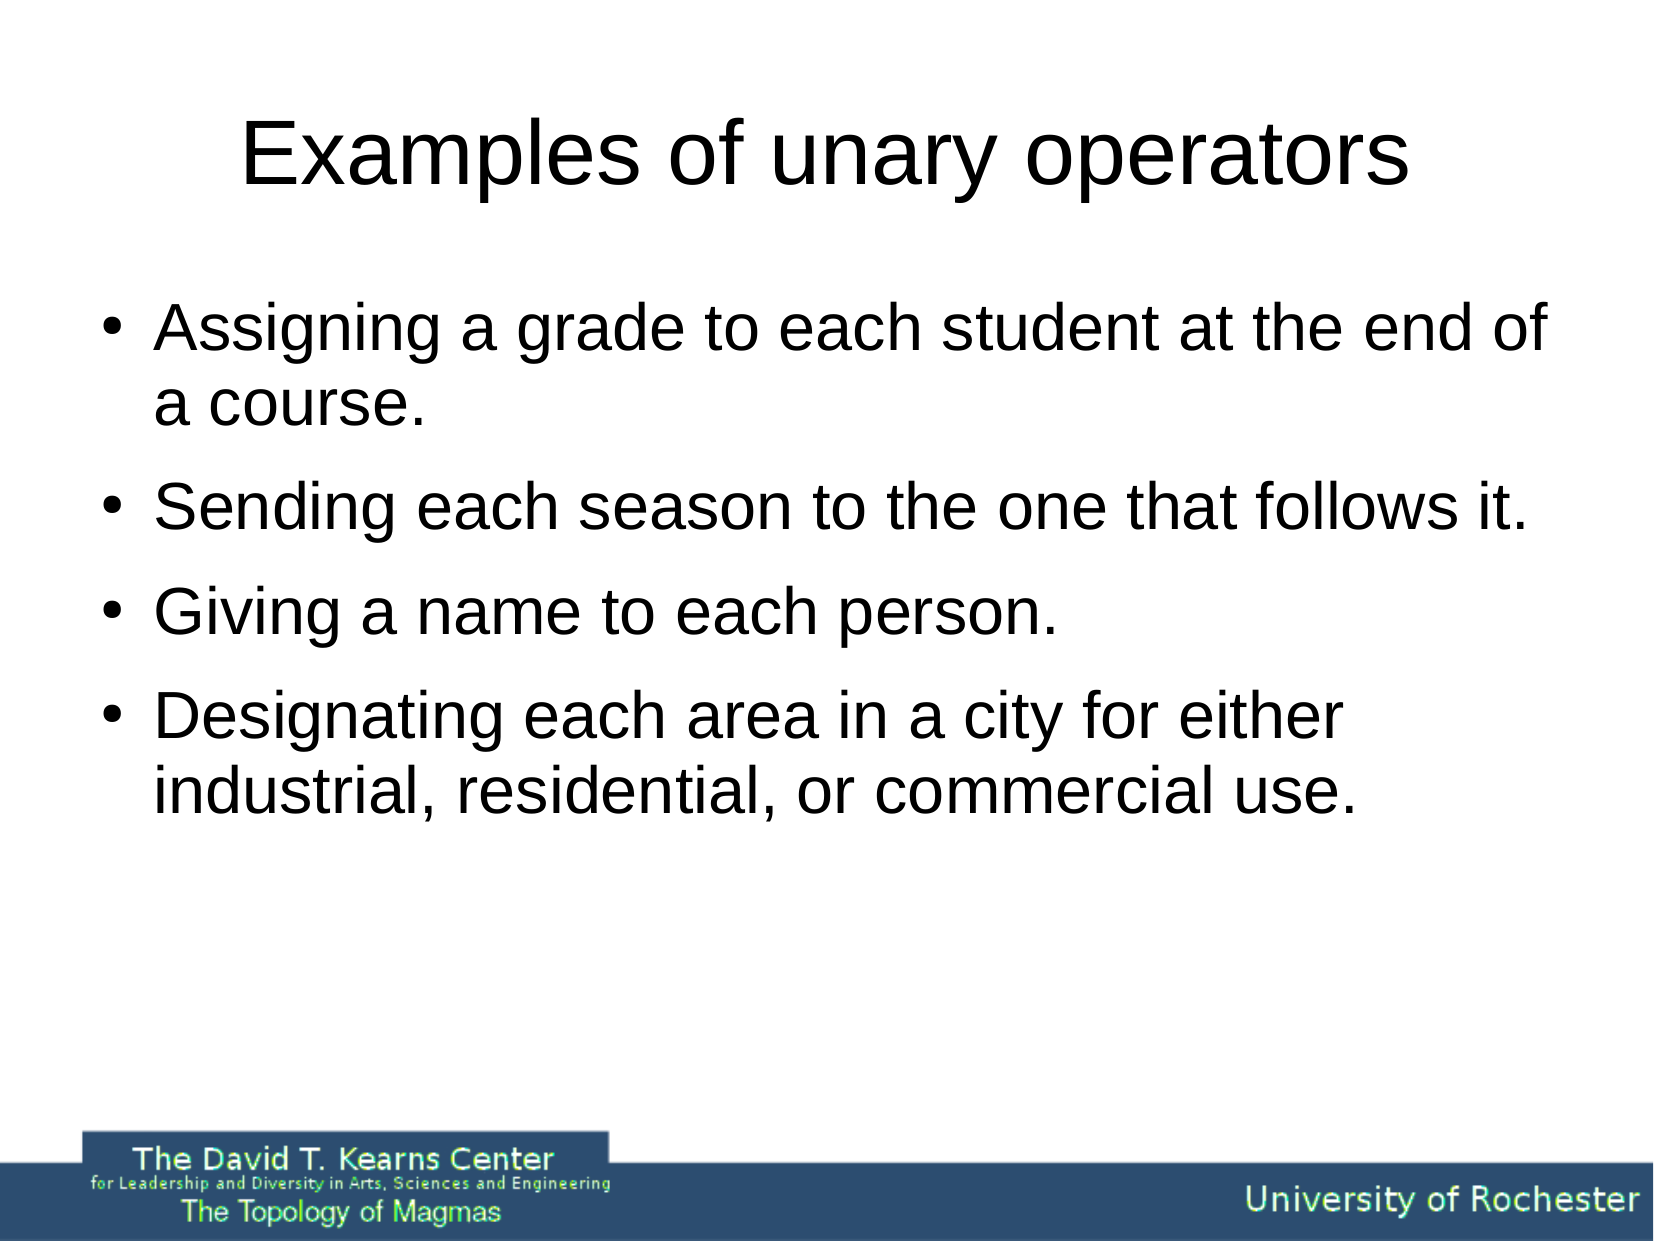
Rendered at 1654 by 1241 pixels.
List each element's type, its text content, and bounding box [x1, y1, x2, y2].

list Assigning a grade to each student at the end of a course. Sending each season to the one that follows it. Giving a name to each person. Designating each area in a city for either industrial, residential, or commercial use. [82, 290, 1571, 1010]
picture [0, 0, 1654, 1241]
title Examples of unary operators [82, 49, 1571, 257]
